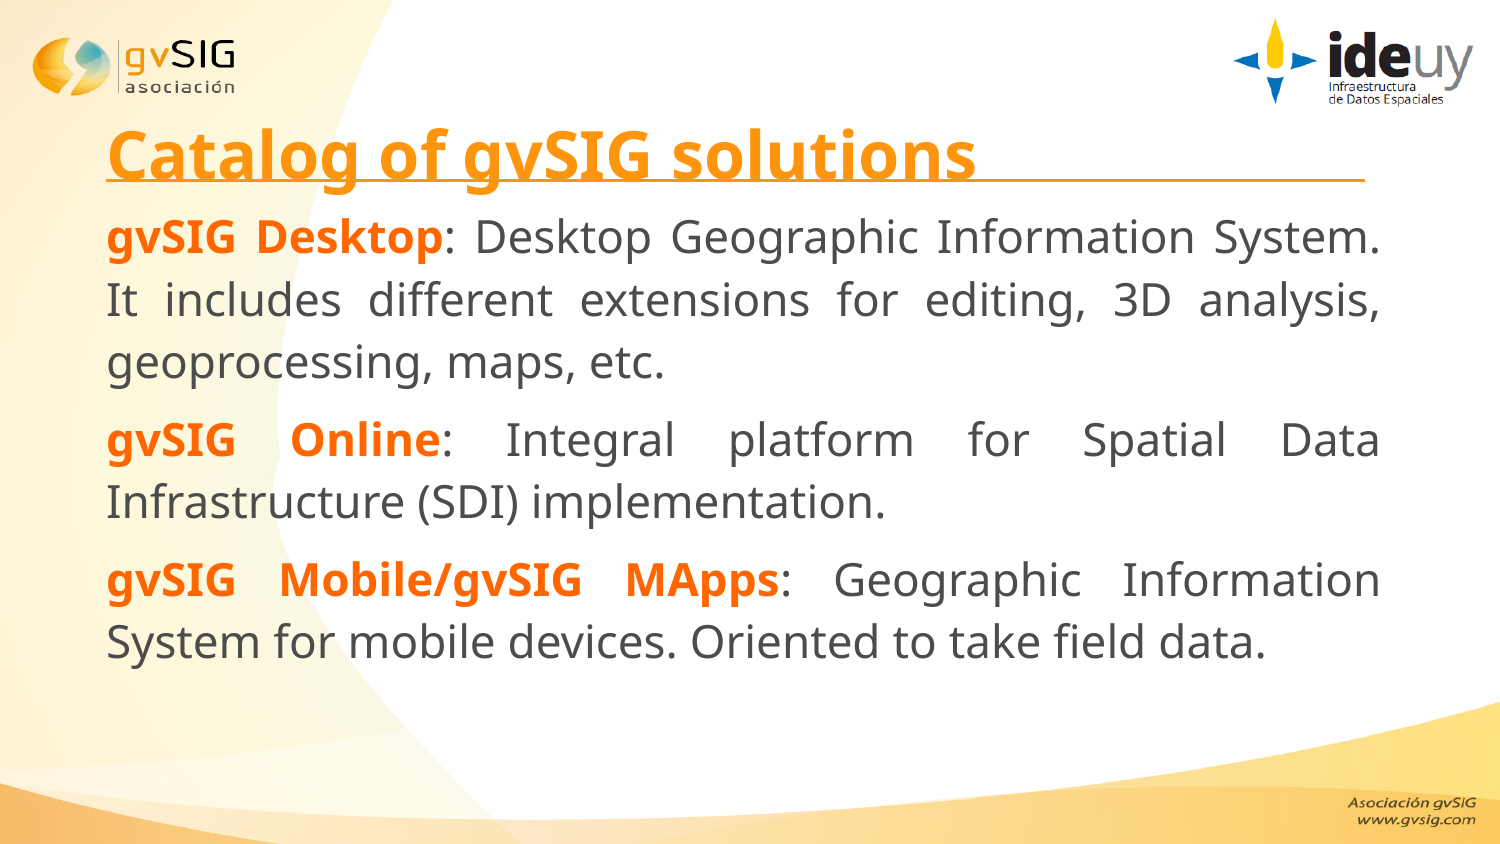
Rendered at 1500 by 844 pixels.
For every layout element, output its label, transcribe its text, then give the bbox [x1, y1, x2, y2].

list gvSIG Desktop: Desktop Geographic Information System. It includes different extensions for editing, 3D analysis, geoprocessing, maps, etc. gvSIG Online: Integral platform for Spatial Data Infrastructure (SDI) implementation. gvSIG Mobile/gvSIG MApps: Geographic Information System for mobile devices. Oriented to take field data. [106, 204, 1382, 816]
title Catalog of gvSIG solutions [106, 115, 1457, 193]
picture [0, 0, 1500, 844]
